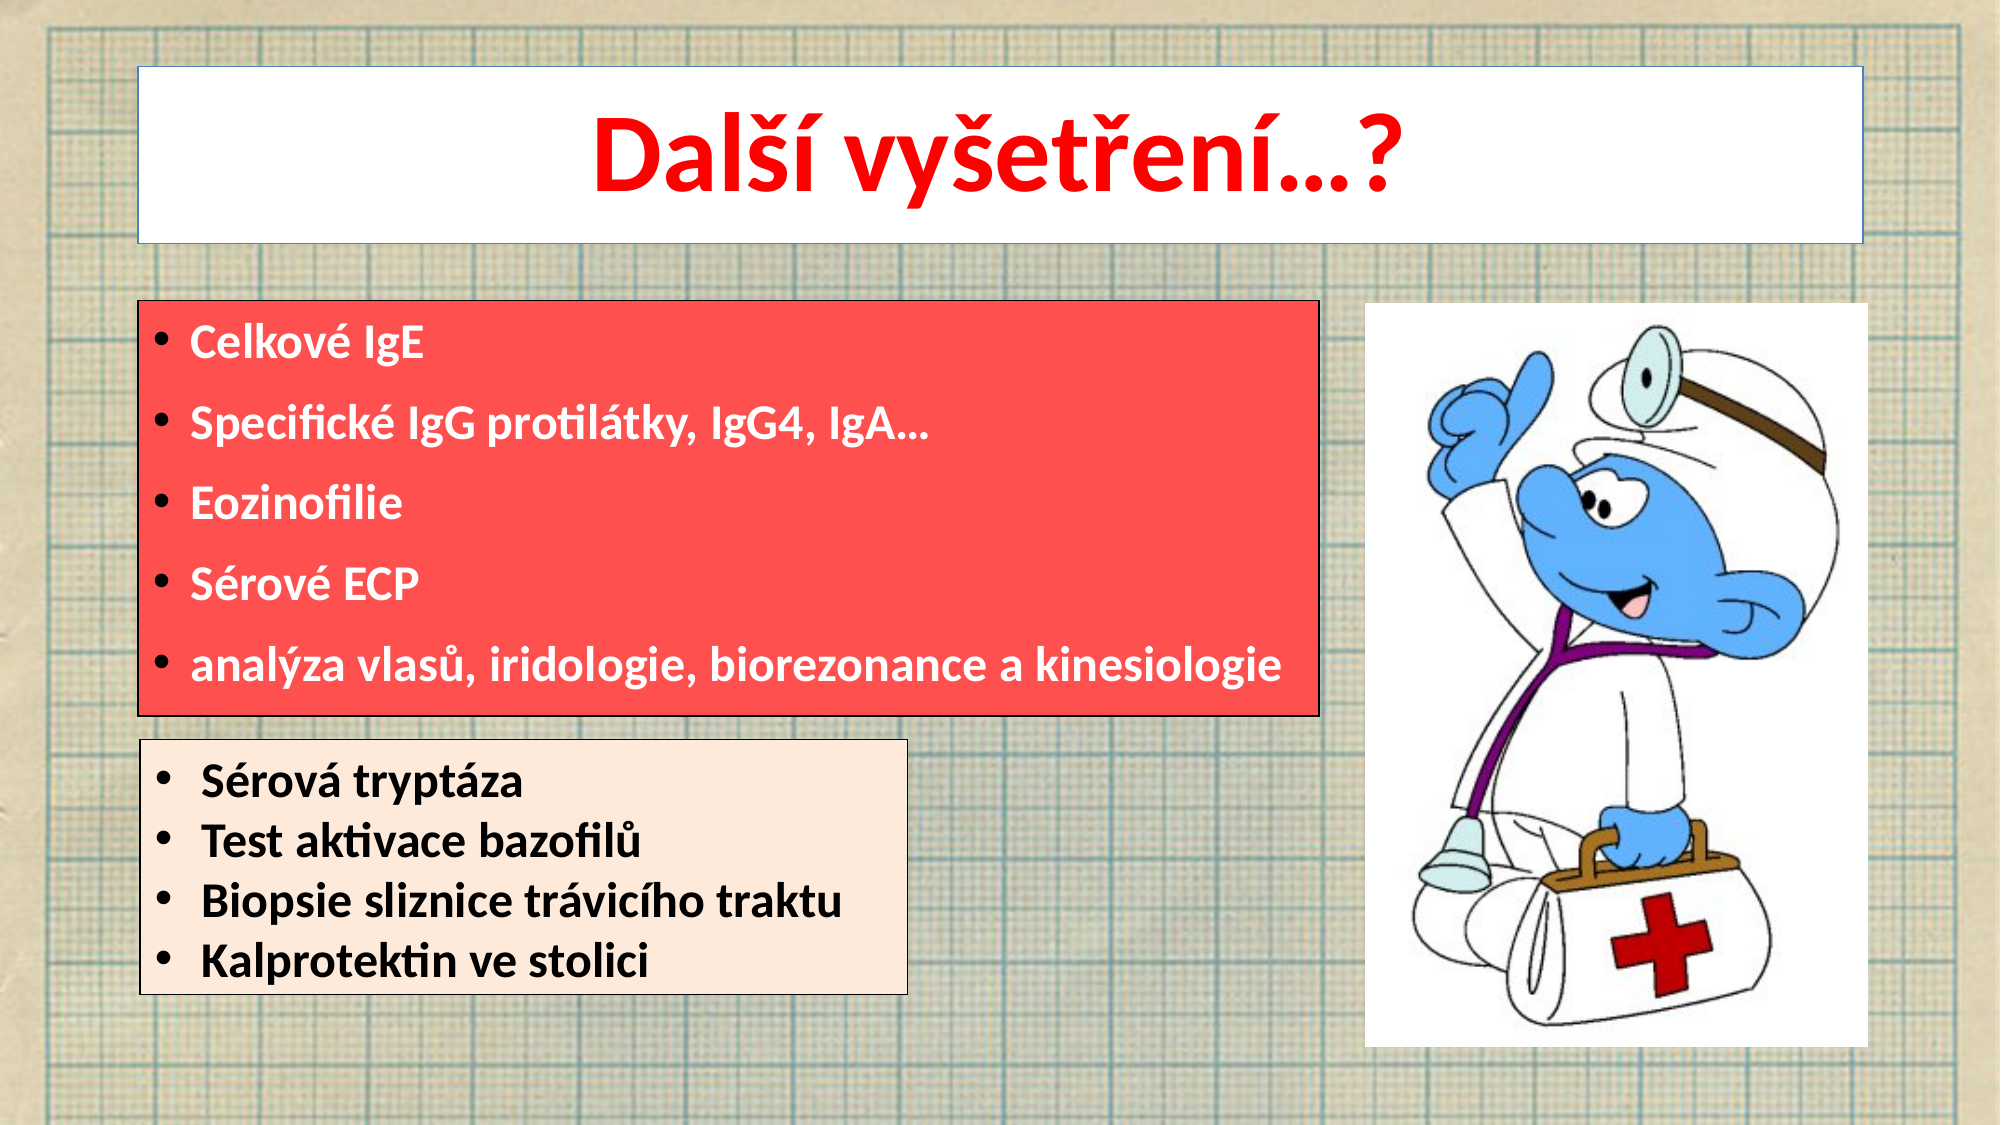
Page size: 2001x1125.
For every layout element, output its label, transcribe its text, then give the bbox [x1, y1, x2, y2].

list Celkové IgE Specifické IgG protilátky, IgG4, IgA… Eozinofilie Sérové ECP analýza vlasů, iridologie, biorezonance a kinesiologie [137, 300, 1319, 717]
picture [0, 0, 2000, 1125]
text_box Další vyšetření…? [137, 66, 1863, 244]
text_box Sérová tryptáza Test aktivace bazofilů Biopsie sliznice trávicího traktu Kalprotektin ve stolici [140, 740, 908, 995]
